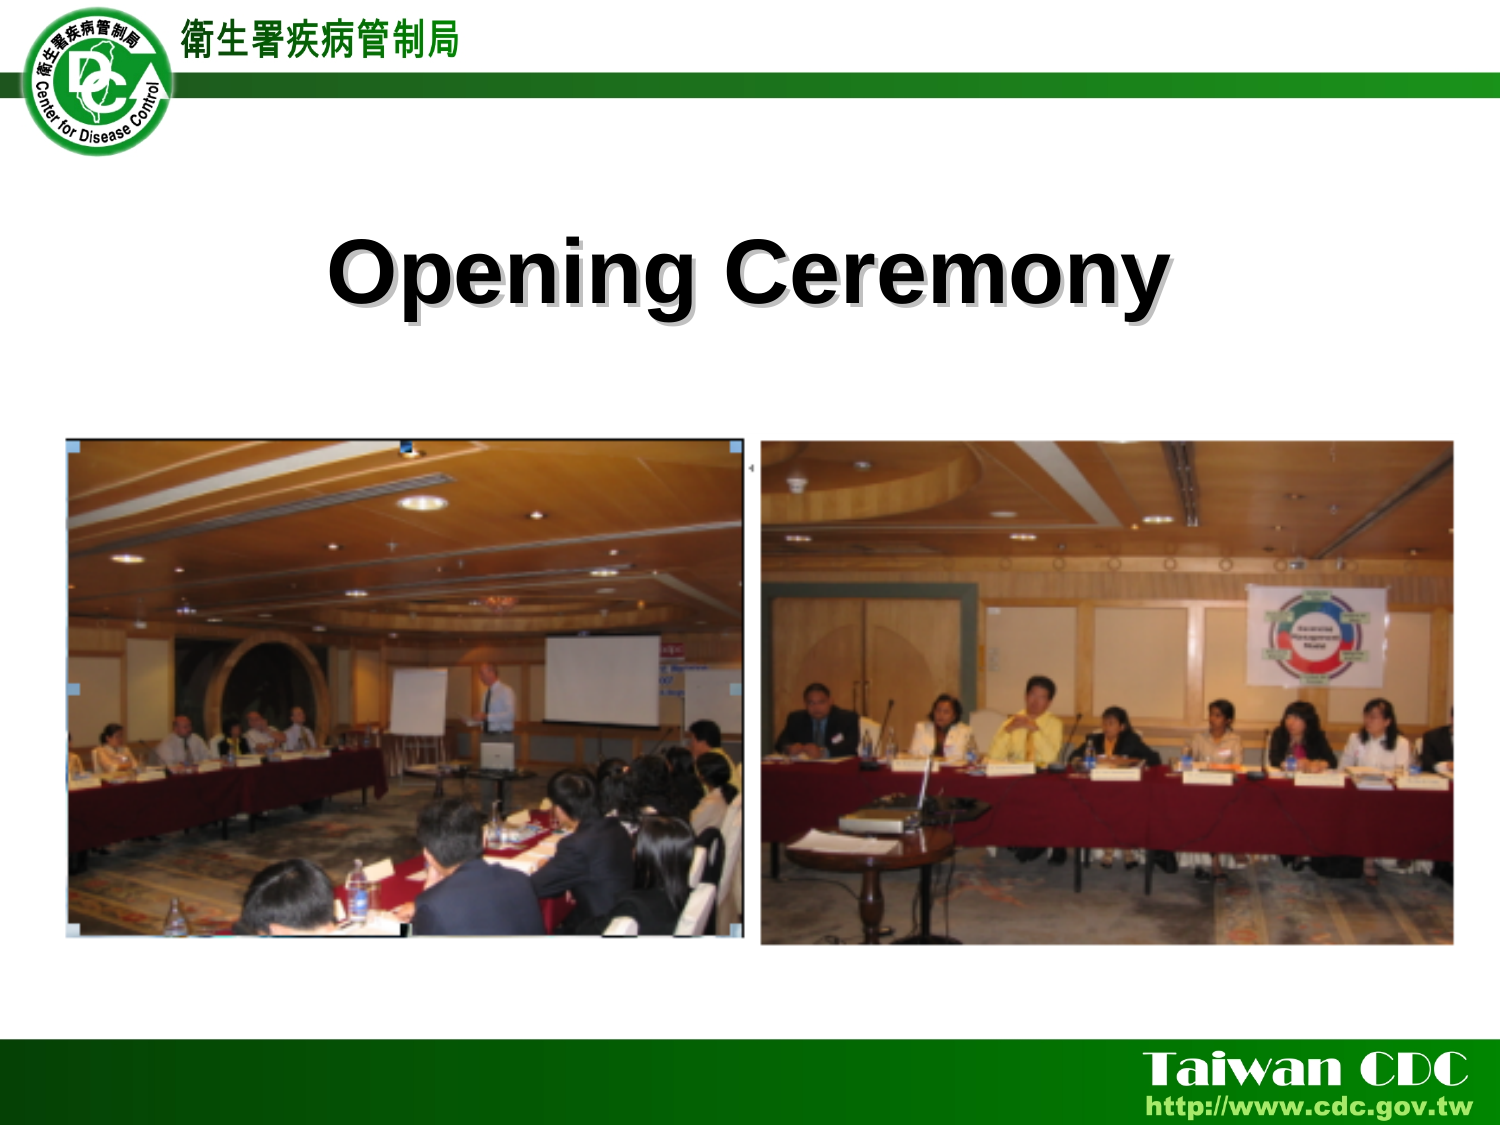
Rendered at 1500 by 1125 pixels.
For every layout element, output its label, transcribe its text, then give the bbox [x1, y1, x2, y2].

title Opening Ceremony [112, 172, 1388, 361]
chart [64, 432, 1459, 948]
